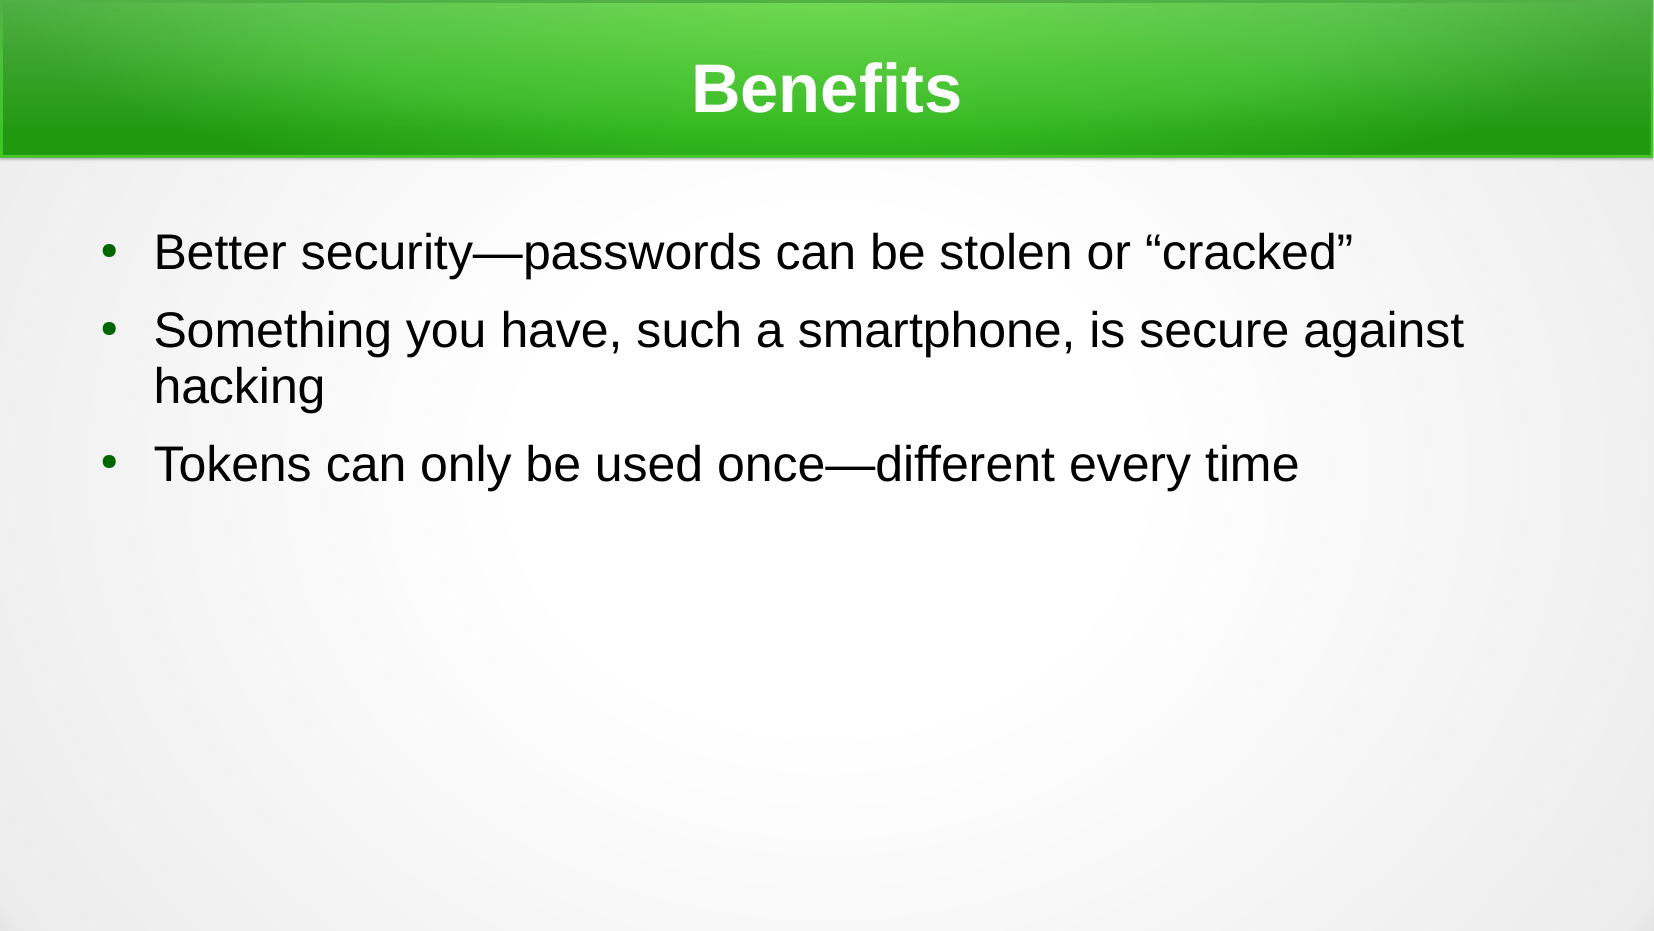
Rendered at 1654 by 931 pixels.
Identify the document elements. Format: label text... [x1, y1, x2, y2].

title Benefits [82, 35, 1571, 142]
list Better security—passwords can be stolen or “cracked” Something you have, such a smartphone, is secure against hacking Tokens can only be used once—different every time [82, 224, 1571, 764]
